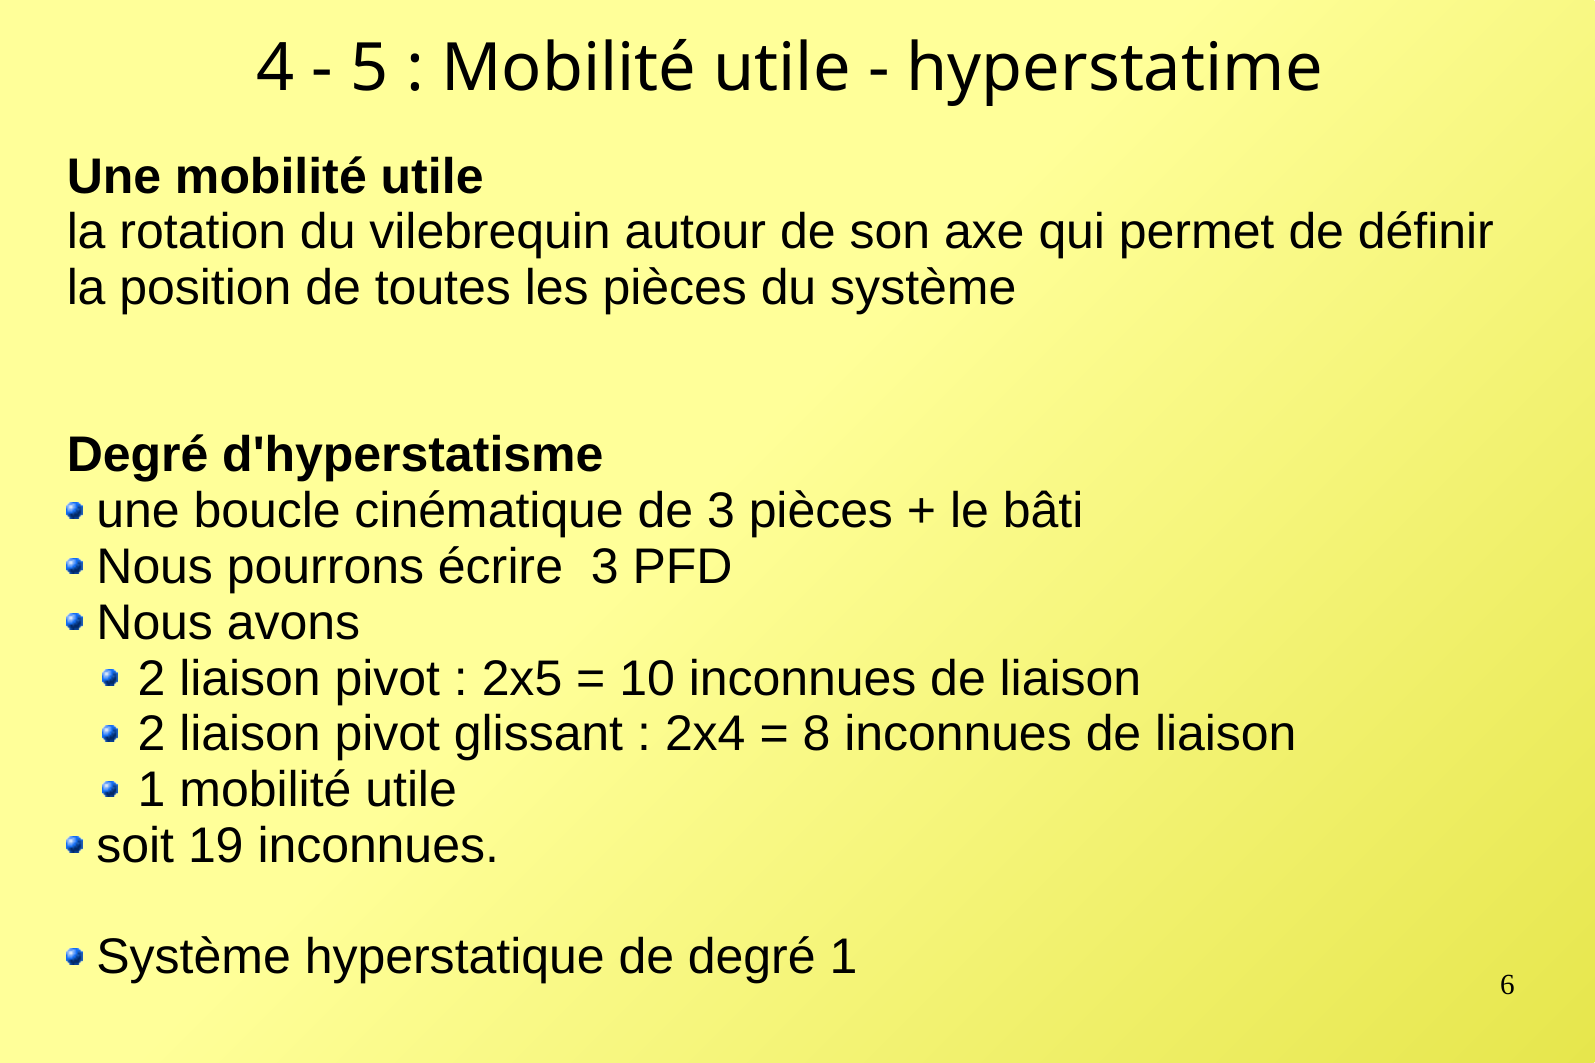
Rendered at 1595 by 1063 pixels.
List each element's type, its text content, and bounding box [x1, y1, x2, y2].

text_box Une mobilité utile la rotation du vilebrequin autour de son axe qui permet de définir la position de toutes les pièces du système Degré d'hyperstatisme une boucle cinématique de 3 pièces + le bâti Nous pourrons écrire 3 PFD Nous avons 2 liaison pivot : 2x5 = 10 inconnues de liaison 2 liaison pivot glissant : 2x4 = 8 inconnues de liaison 1 mobilité utile soit 19 inconnues. Système hyperstatique de degré 1 [52, 140, 1514, 995]
subtitle 4 - 5 : Mobilité utile - hyperstatime [72, 17, 1508, 112]
